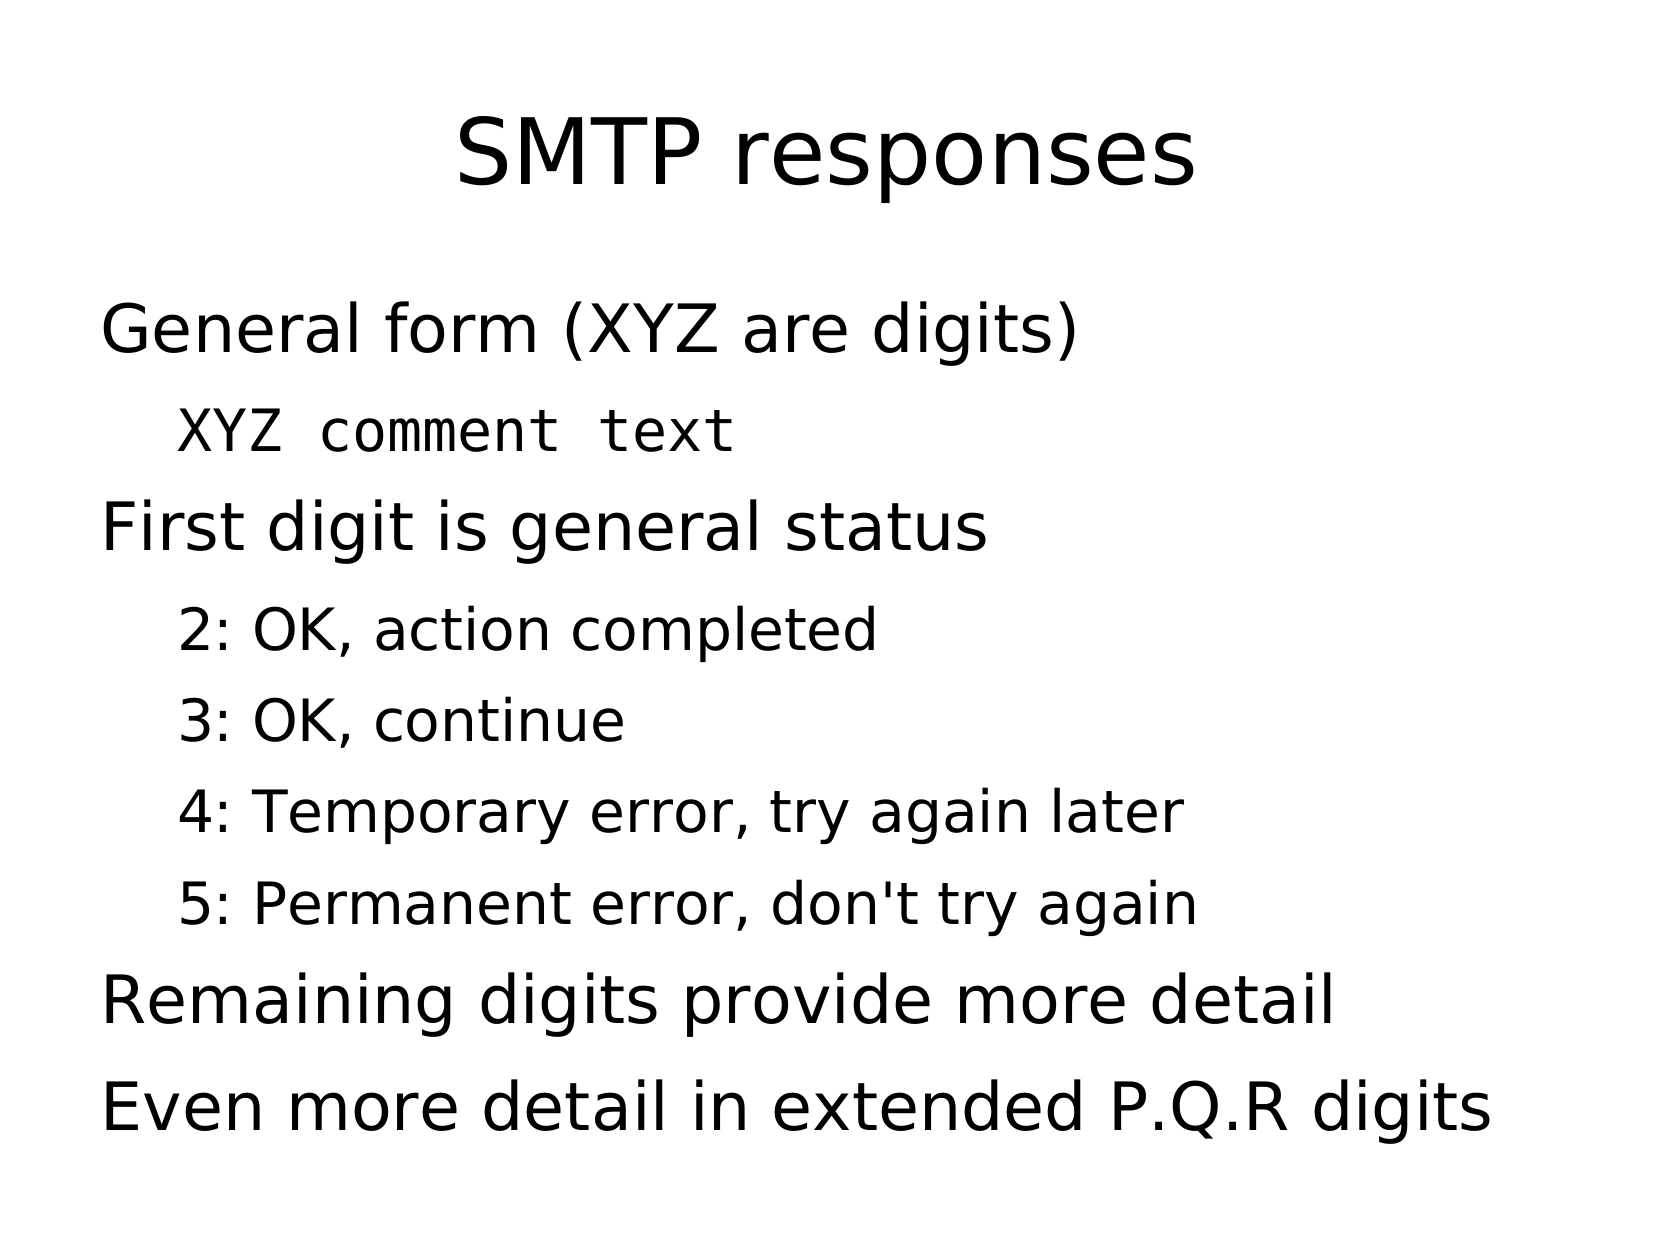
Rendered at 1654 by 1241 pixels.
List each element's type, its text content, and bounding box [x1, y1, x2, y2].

list General form (XYZ are digits) XYZ comment text First digit is general status 2: OK, action completed 3: OK, continue 4: Temporary error, try again later 5: Permanent error, don't try again Remaining digits provide more detail Even more detail in extended P.Q.R digits [82, 290, 1571, 1147]
title SMTP responses [82, 56, 1571, 250]
